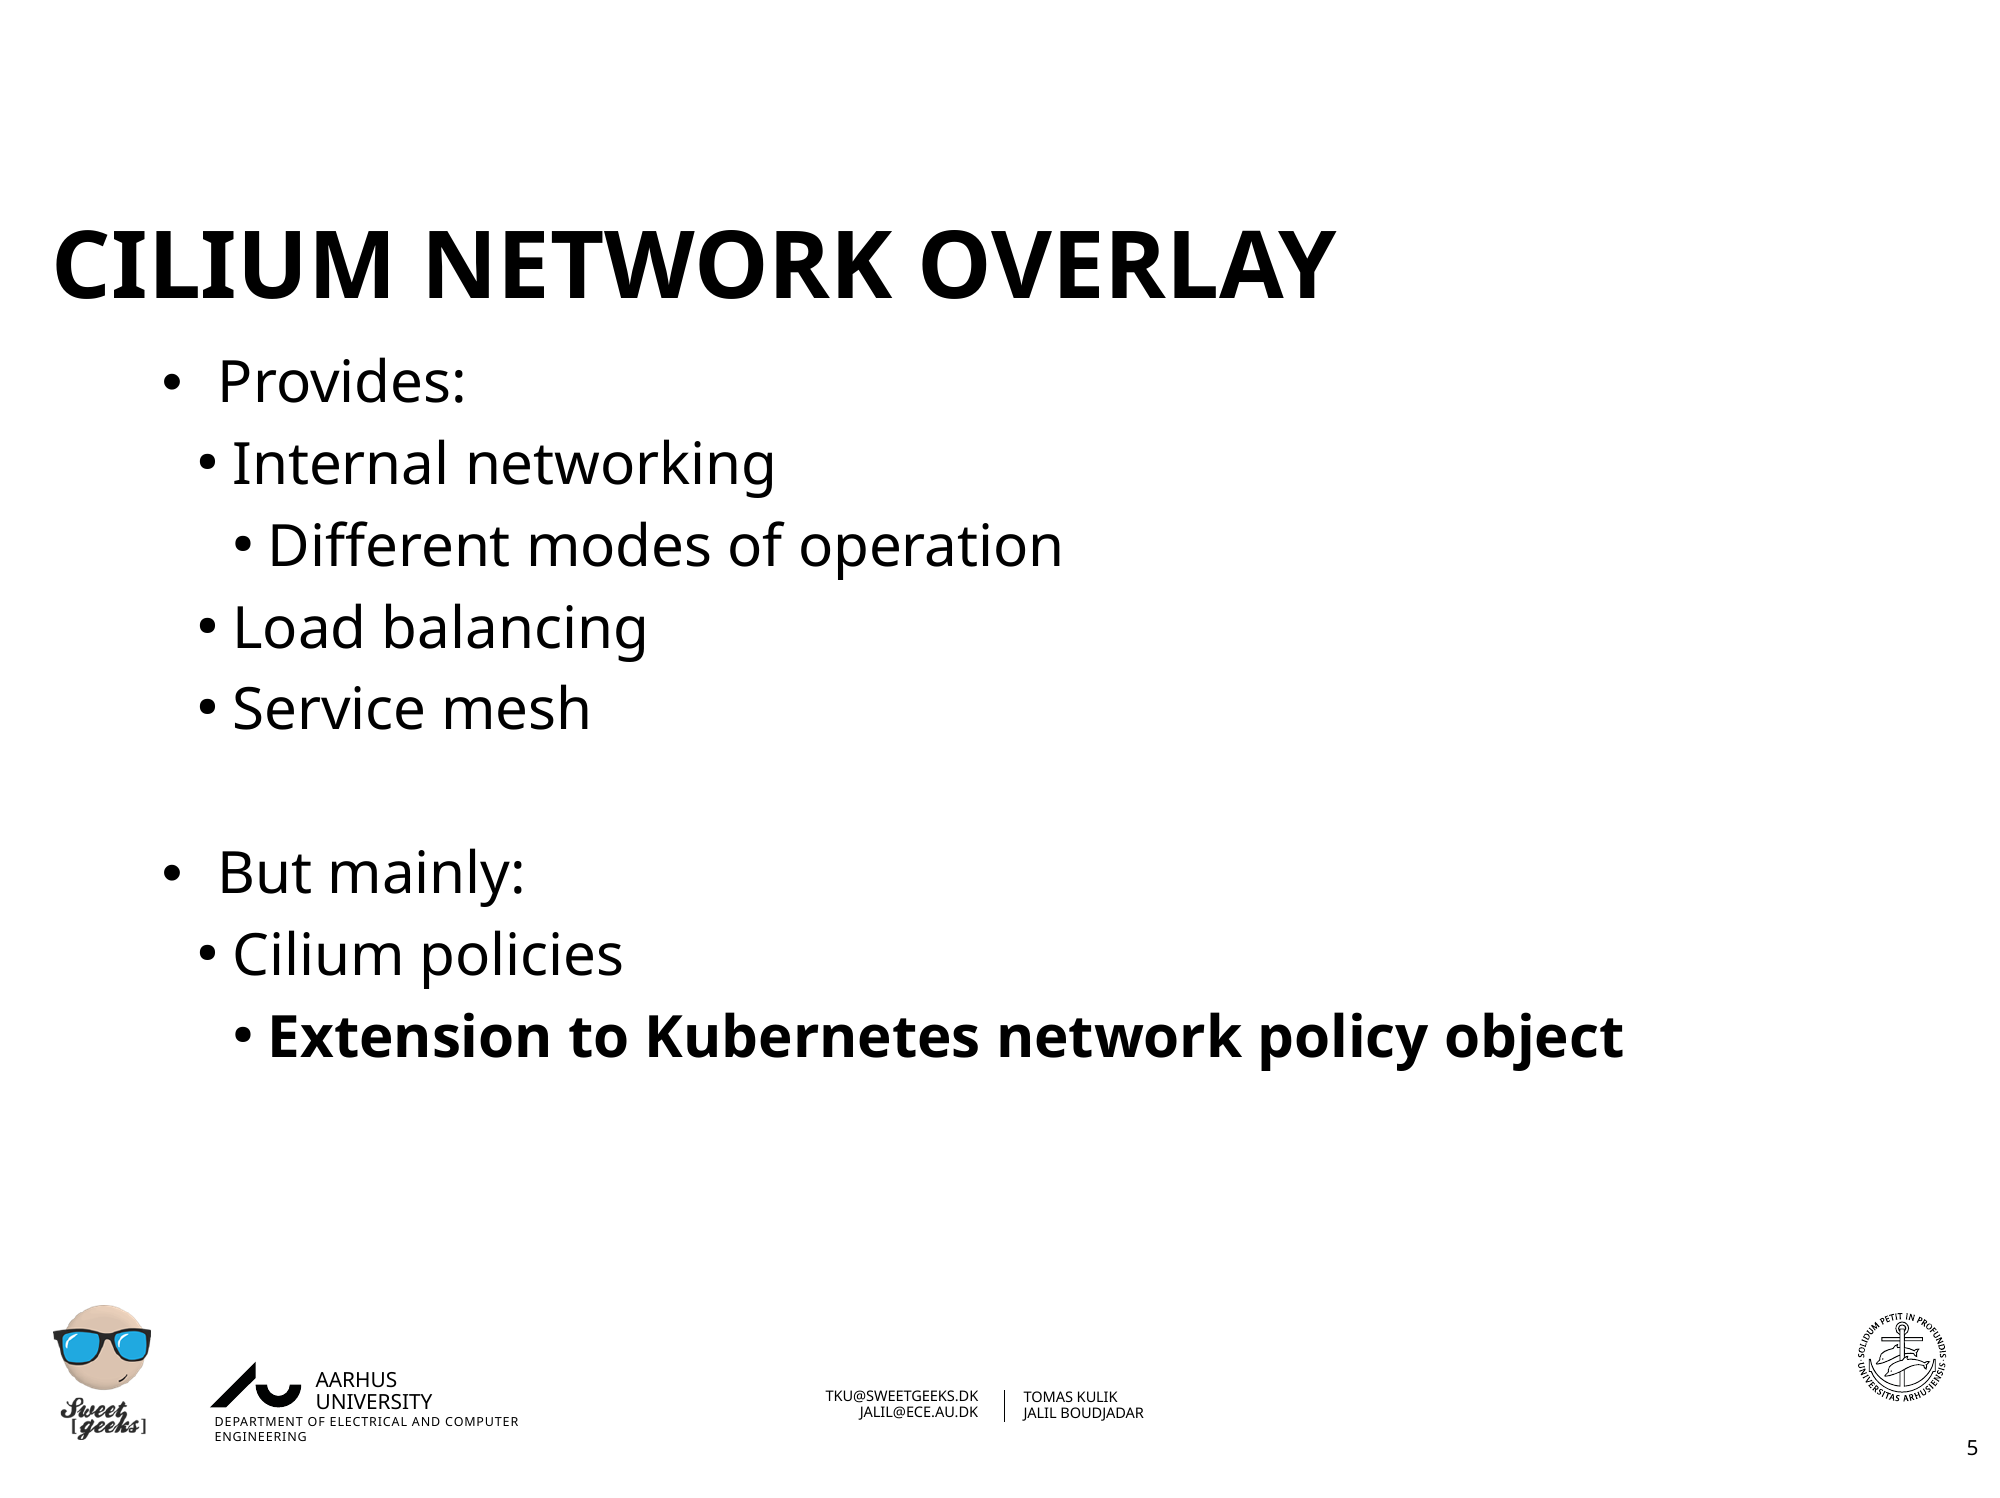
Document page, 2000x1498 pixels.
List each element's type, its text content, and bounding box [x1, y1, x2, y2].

slide_number <number> [1937, 1437, 1979, 1463]
text_box Provides: Internal networking Different modes of operation Load balancing Service mesh But mainly: Cilium policies Extension to Kubernetes network policy object [161, 347, 1839, 1288]
text_box Cilium network overlay [51, 32, 1948, 319]
picture [53, 1305, 151, 1440]
